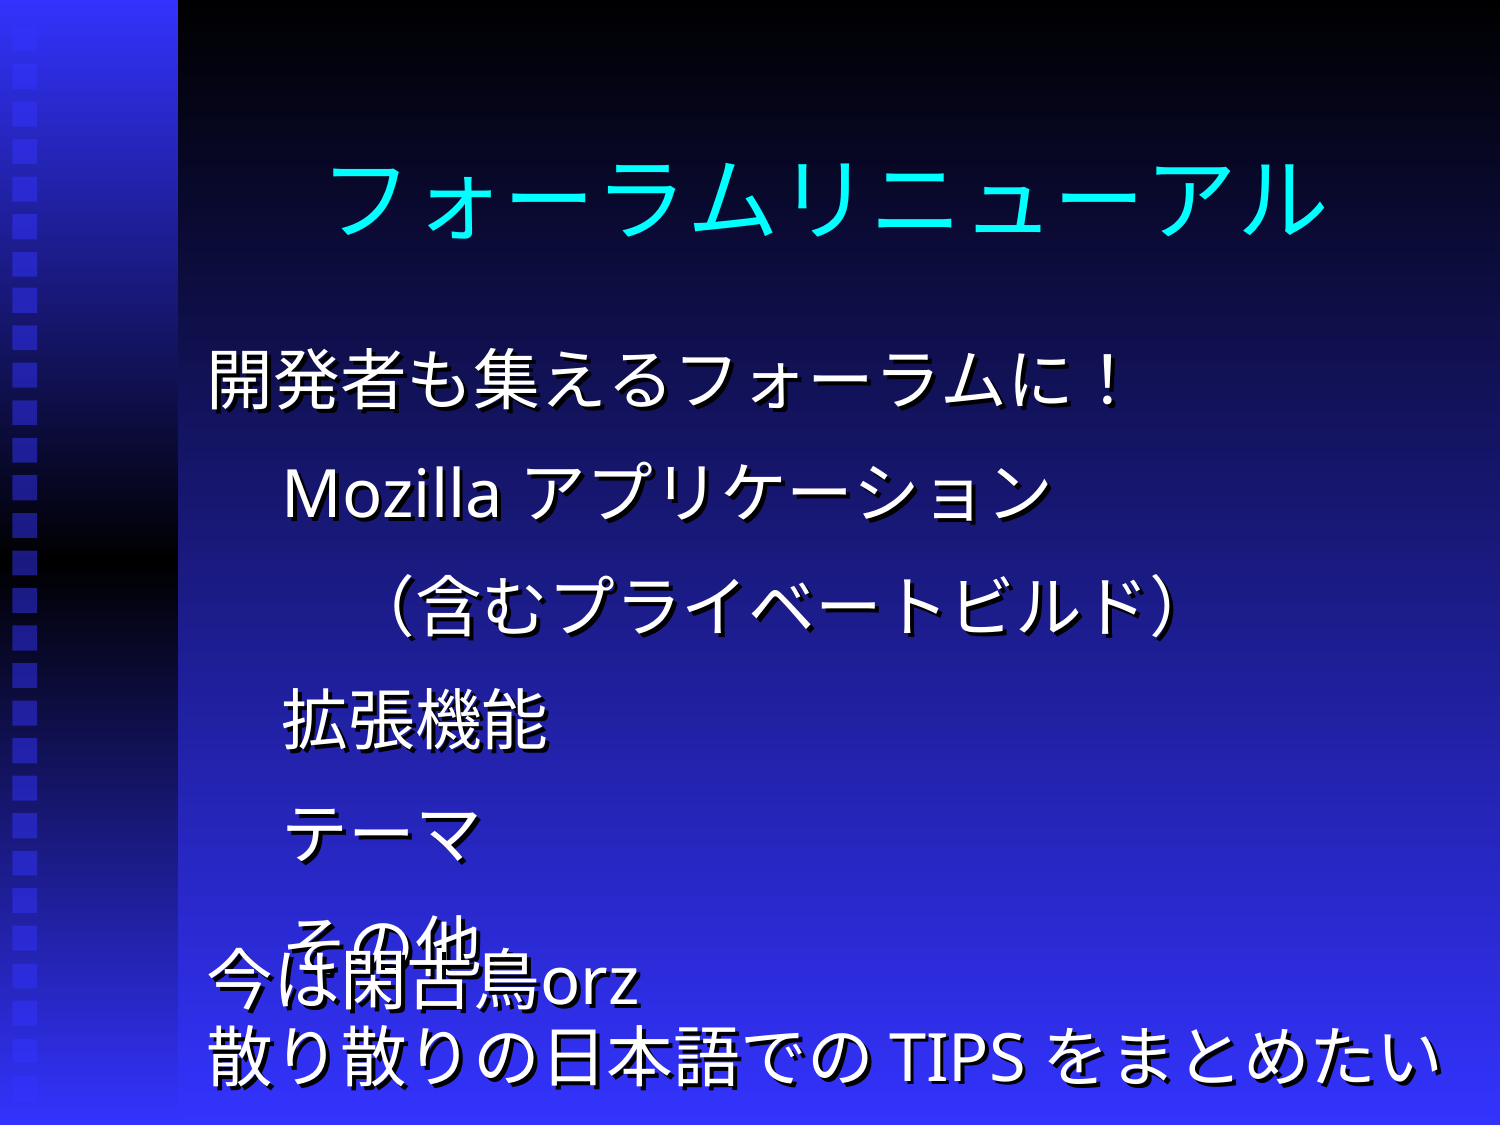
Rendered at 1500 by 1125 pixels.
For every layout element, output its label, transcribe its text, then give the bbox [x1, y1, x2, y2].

list 開発者も集えるフォーラムに！ Mozilla アプリケーション （含むプライベートビルド） 拡張機能 テーマ その他 散り散りの日本語での TIPS をまとめたい [191, 319, 1467, 919]
list 開発者も集えるフォーラムに！ Mozilla アプリケーション （含むプライベートビルド） 拡張機能 テーマ その他 散り散りの日本語での TIPS をまとめたい [191, 1016, 1467, 1125]
title フォーラムリニューアル [187, 99, 1463, 288]
list 今は閑古鳥orz [191, 919, 1467, 1016]
